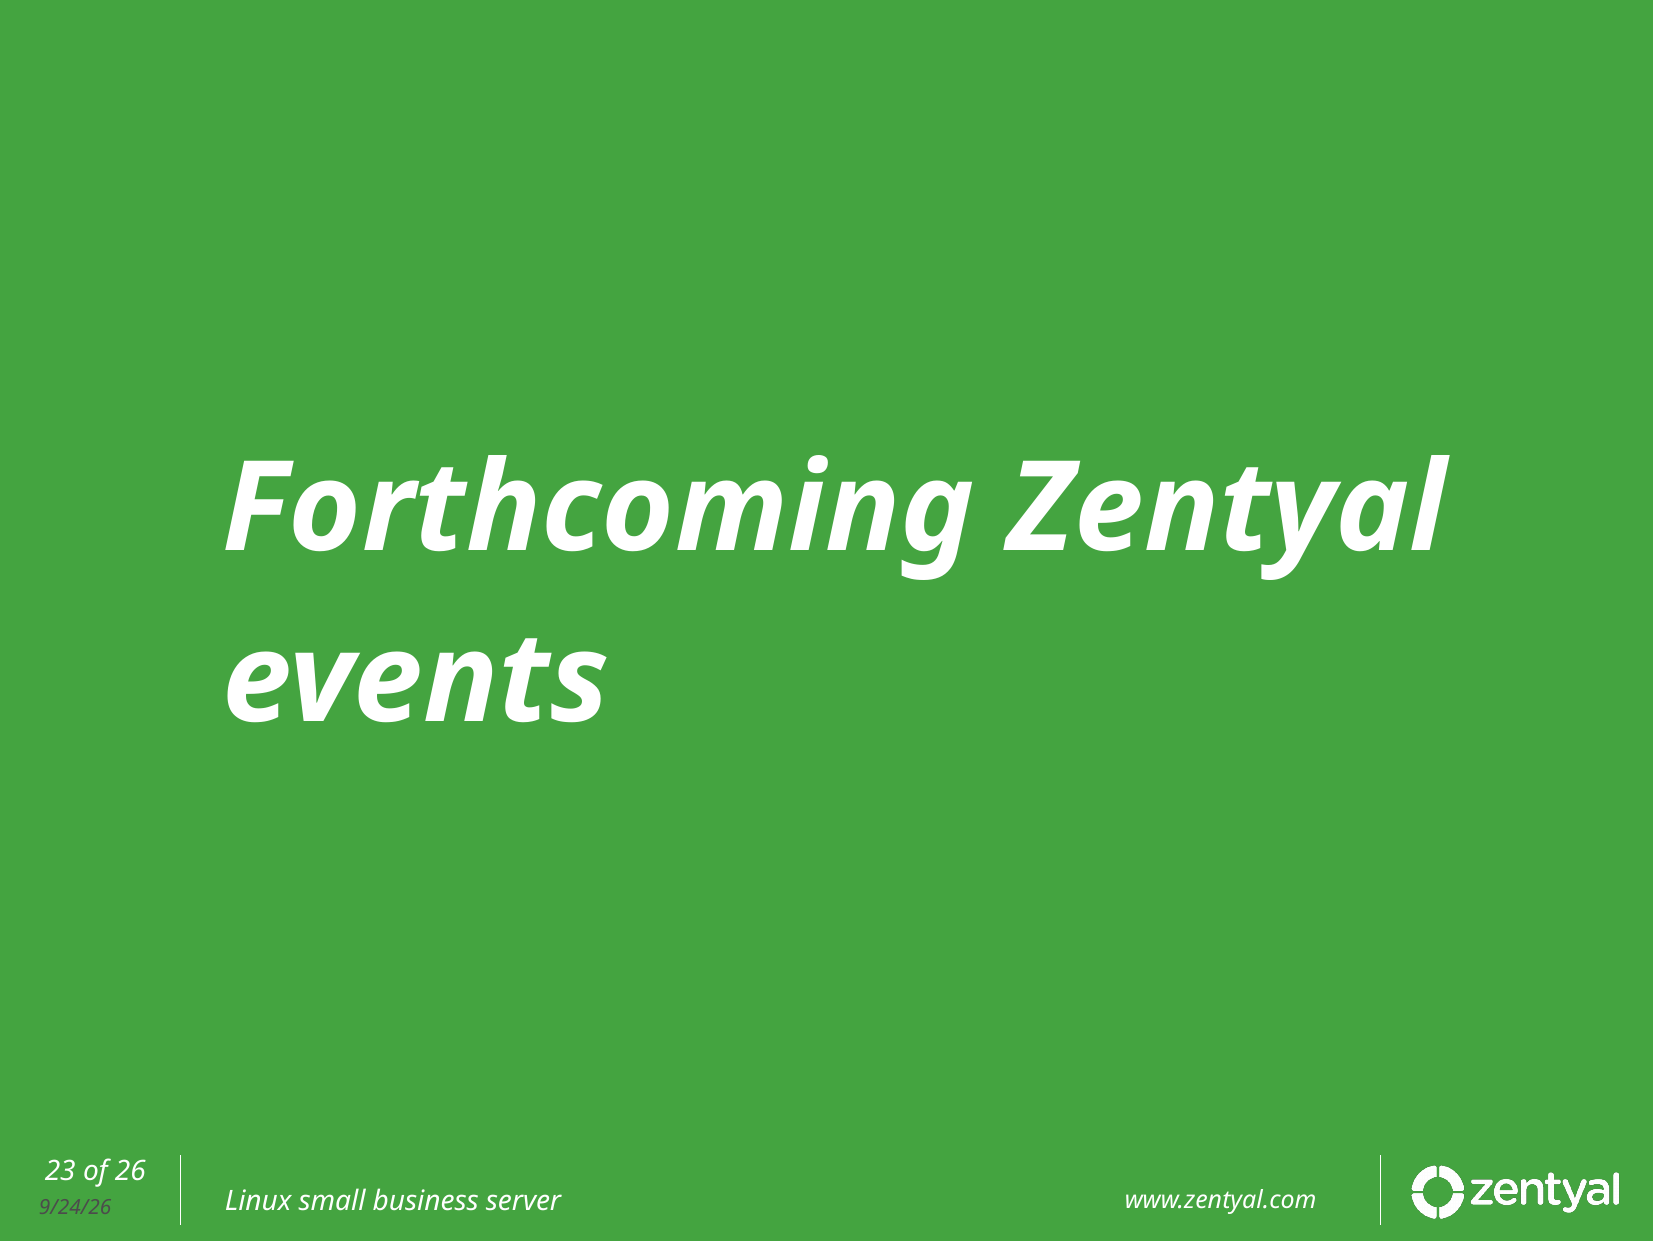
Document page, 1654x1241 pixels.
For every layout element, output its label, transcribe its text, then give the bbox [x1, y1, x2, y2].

title Forthcoming Zentyal events [222, 0, 1471, 696]
picture [1394, 1151, 1636, 1232]
